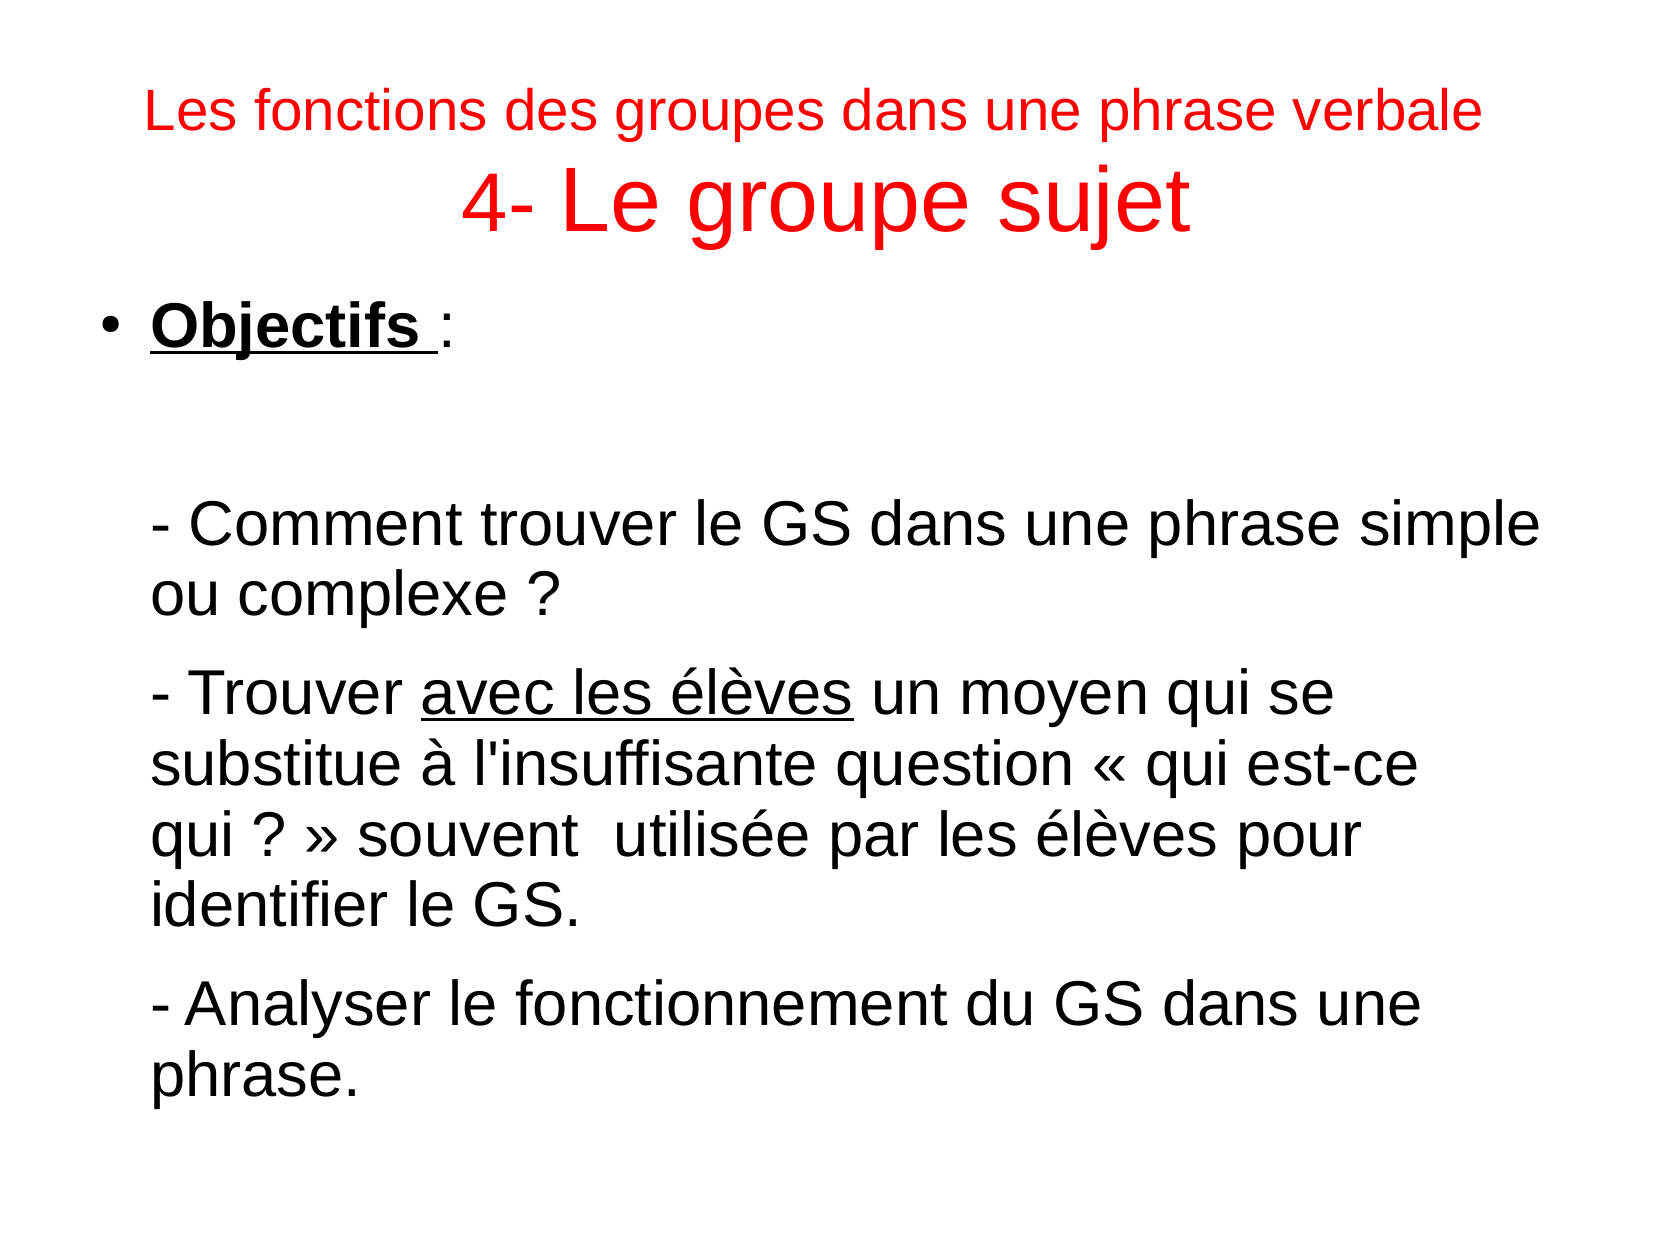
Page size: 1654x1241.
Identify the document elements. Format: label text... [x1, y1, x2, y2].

title Les fonctions des groupes dans une phrase verbale 4- Le groupe sujet [82, 49, 1571, 257]
list Objectifs : - Comment trouver le GS dans une phrase simple ou complexe ? - Trouver avec les élèves un moyen qui se substitue à l'insuffisante question « qui est-ce qui ? » souvent utilisée par les élèves pour identifier le GS. - Analyser le fonctionnement du GS dans une phrase. [82, 290, 1571, 1111]
